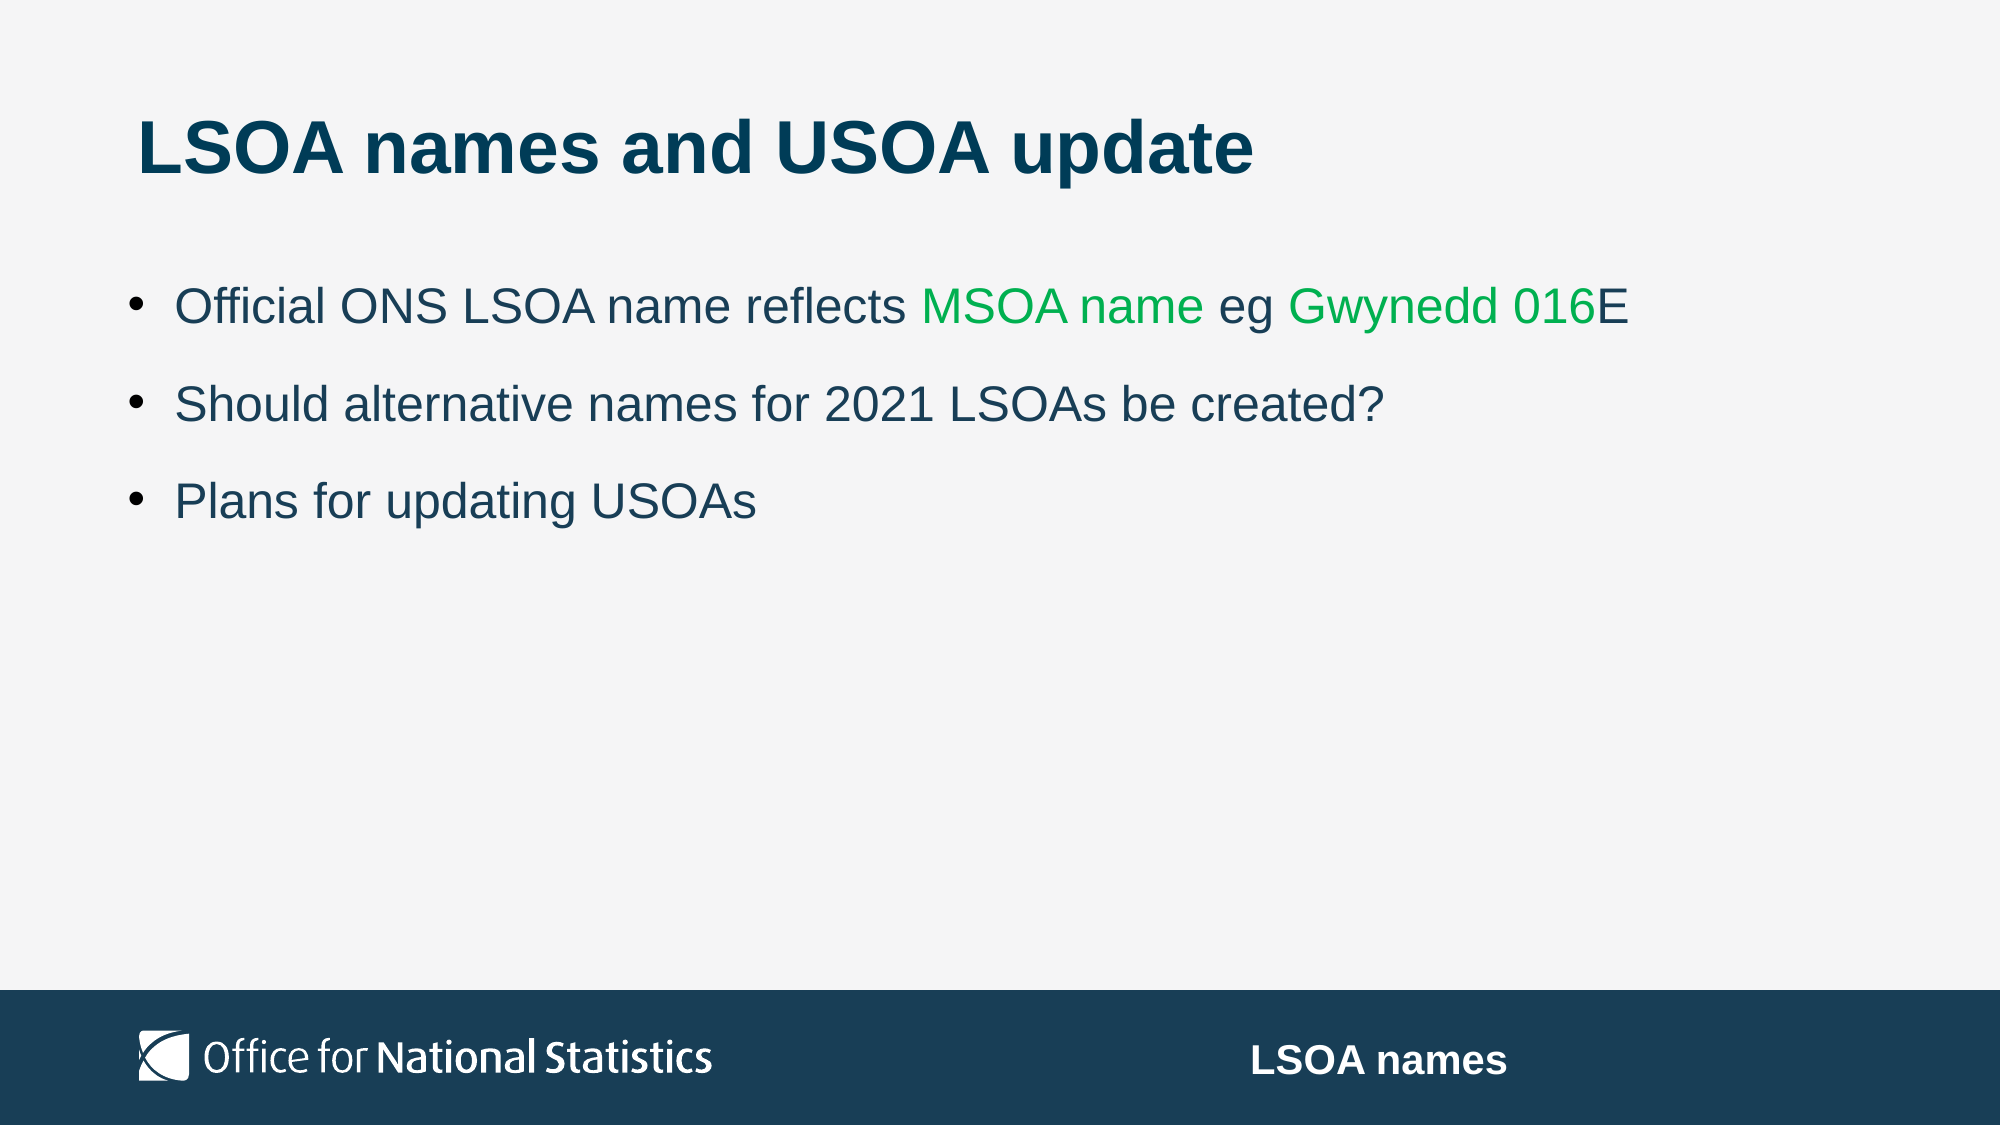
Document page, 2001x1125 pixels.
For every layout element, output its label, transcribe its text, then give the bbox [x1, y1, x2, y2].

text_box LSOA names [1235, 1025, 1866, 1086]
title LSOA names and USOA update [137, 105, 1863, 192]
text_box Official ONS LSOA name reflects MSOA name eg Gwynedd 016E Should alternative names for 2021 LSOAs be created? Plans for updating USOAs [127, 263, 1853, 537]
